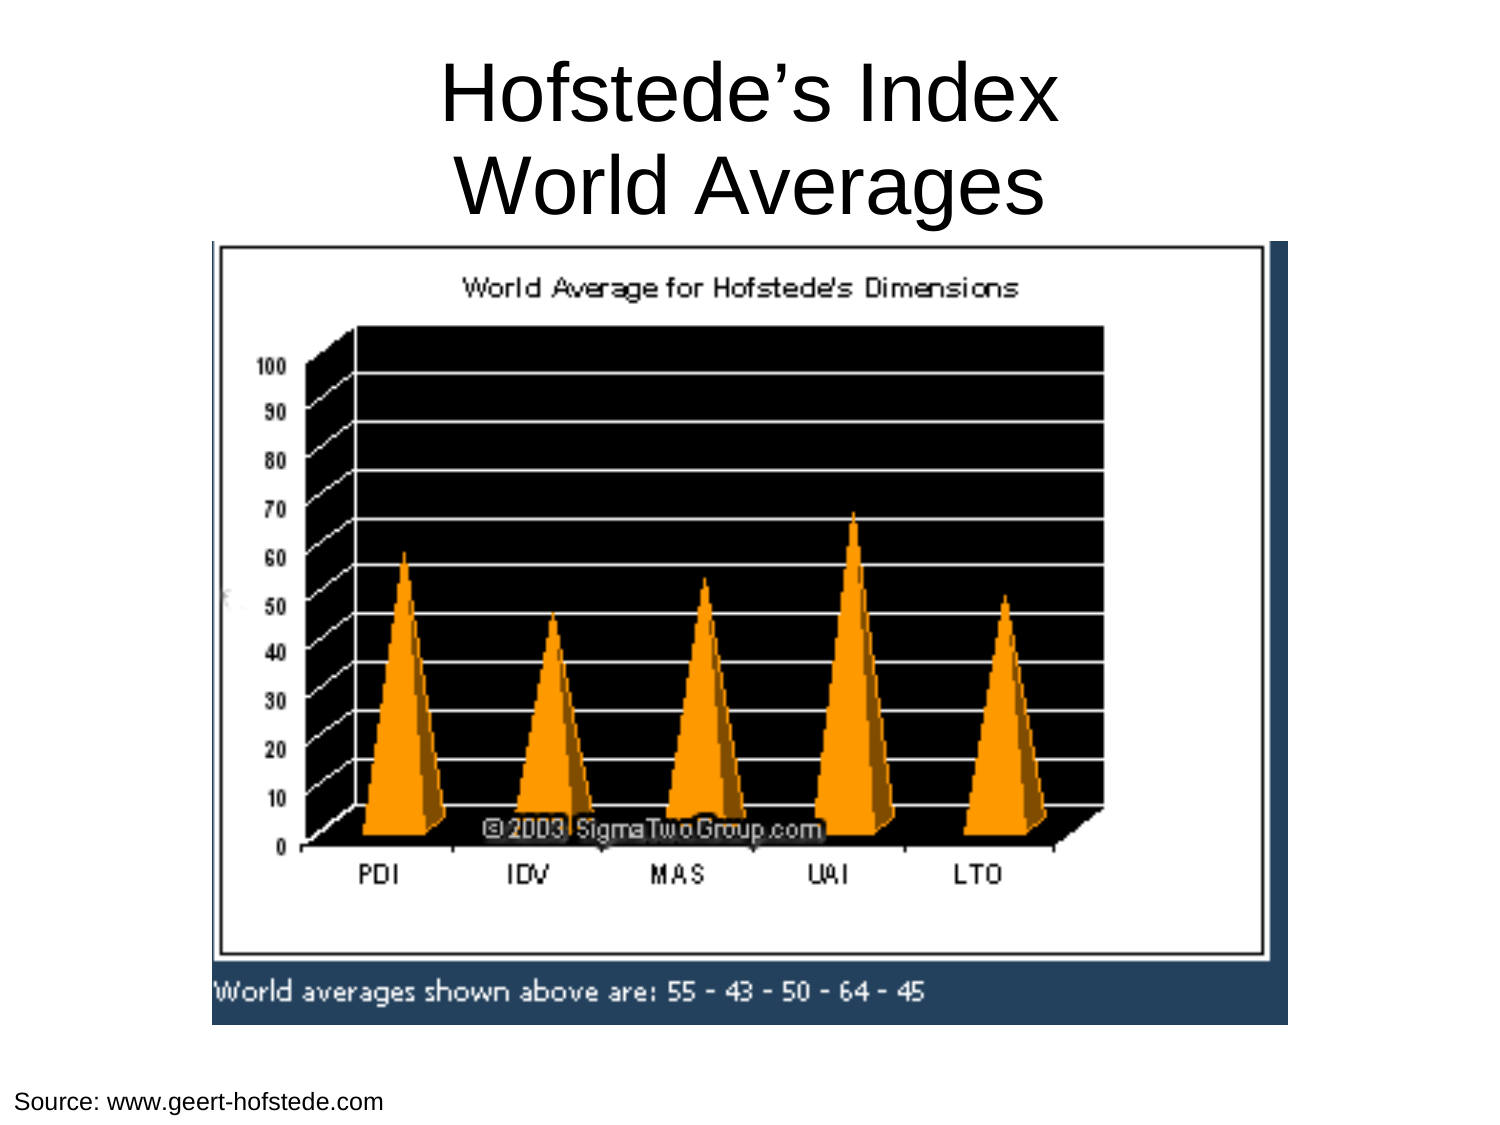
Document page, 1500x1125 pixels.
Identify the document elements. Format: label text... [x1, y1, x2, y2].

title Hofstede’s Index World Averages [75, 31, 1426, 247]
text_box Source: www.geert-hofstede.com [0, 1079, 400, 1124]
picture [212, 241, 1288, 1026]
